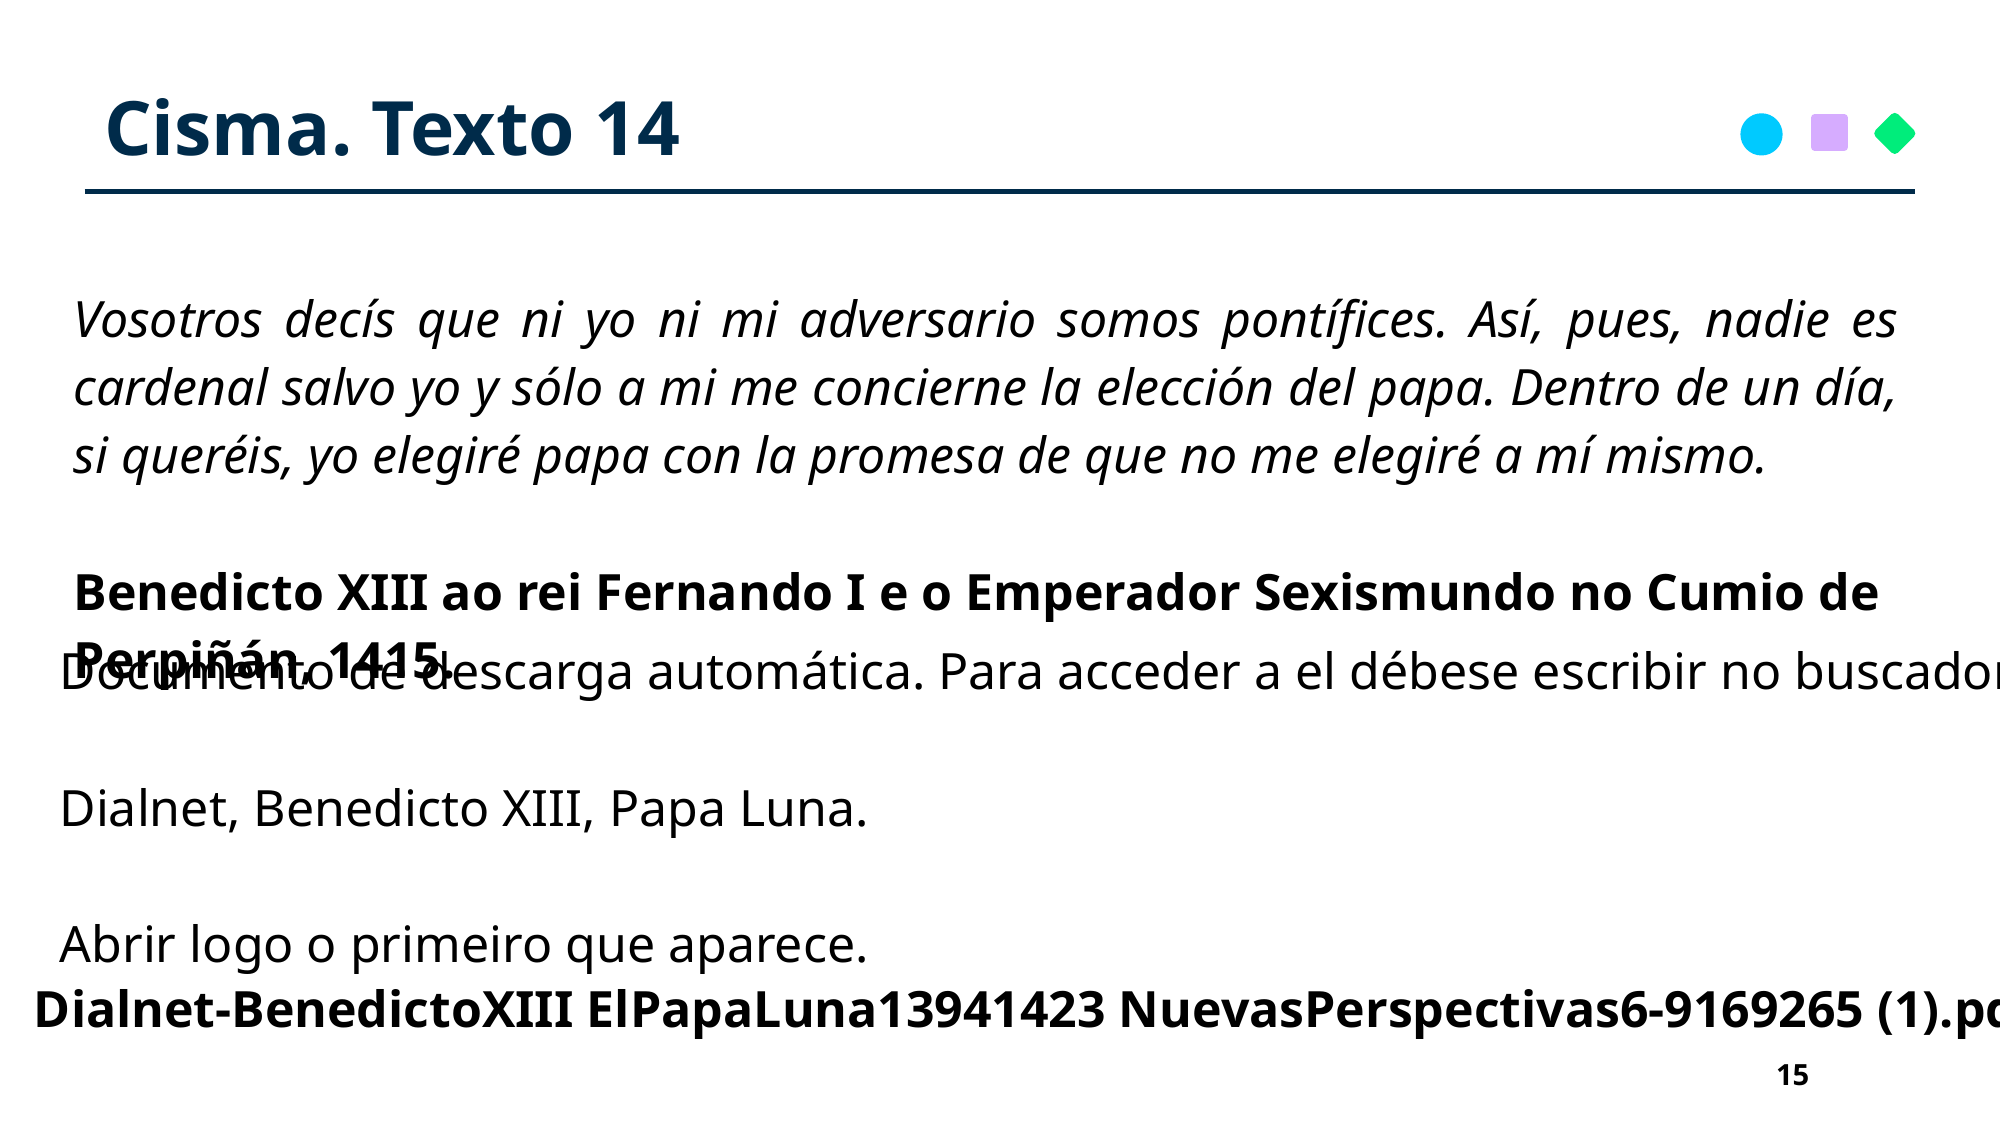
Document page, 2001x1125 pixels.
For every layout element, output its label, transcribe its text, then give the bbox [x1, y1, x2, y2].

text_box Vosotros decís que ni yo ni mi adversario somos pontífices. Así, pues, nadie es cardenal salvo yo y sólo a mi me concierne la elección del papa. Dentro de un día, si queréis, yo elegiré papa con la promesa de que no me elegiré a mí mismo. Benedicto XIII ao rei Fernando I e o Emperador Sexismundo no Cumio de Perpiñán, 1415. [59, 298, 1920, 668]
title Cisma. Texto 14 [84, 29, 1601, 178]
text_box Dialnet-BenedictoXIII ElPapaLuna13941423 NuevasPerspectivas6-9169265 (1).pdf [19, 974, 2000, 1042]
text_box Documento de descarga automática. Para acceder a el débese escribir no buscador: Dialnet, Benedicto XIII, Papa Luna. Abrir logo o primeiro que aparece. [44, 668, 1926, 946]
